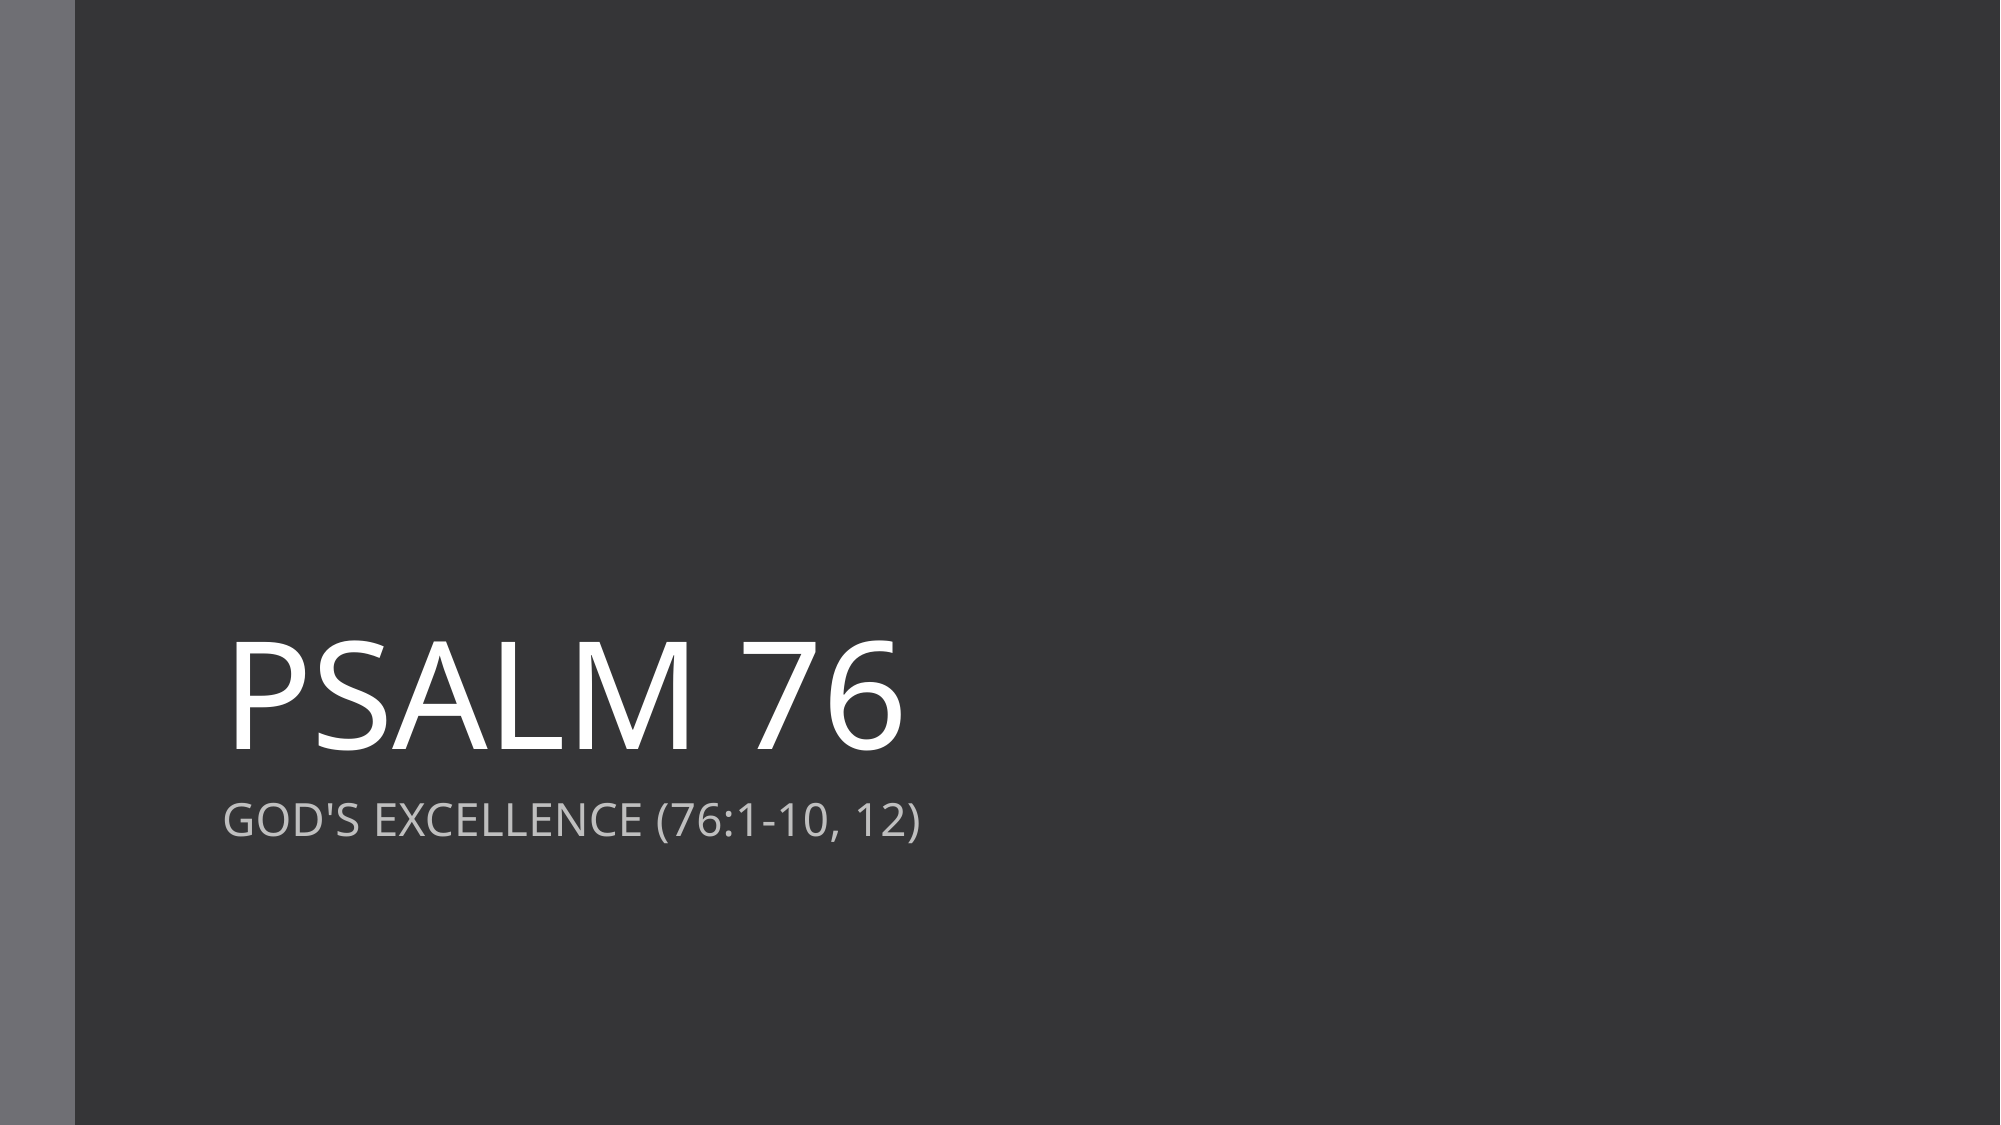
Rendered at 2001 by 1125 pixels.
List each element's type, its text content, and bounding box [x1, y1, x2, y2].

subtitle GOD'S EXCELLENCE (76:1-10, 12) [206, 787, 1752, 1066]
title PSALM 76 [206, 124, 1752, 787]
